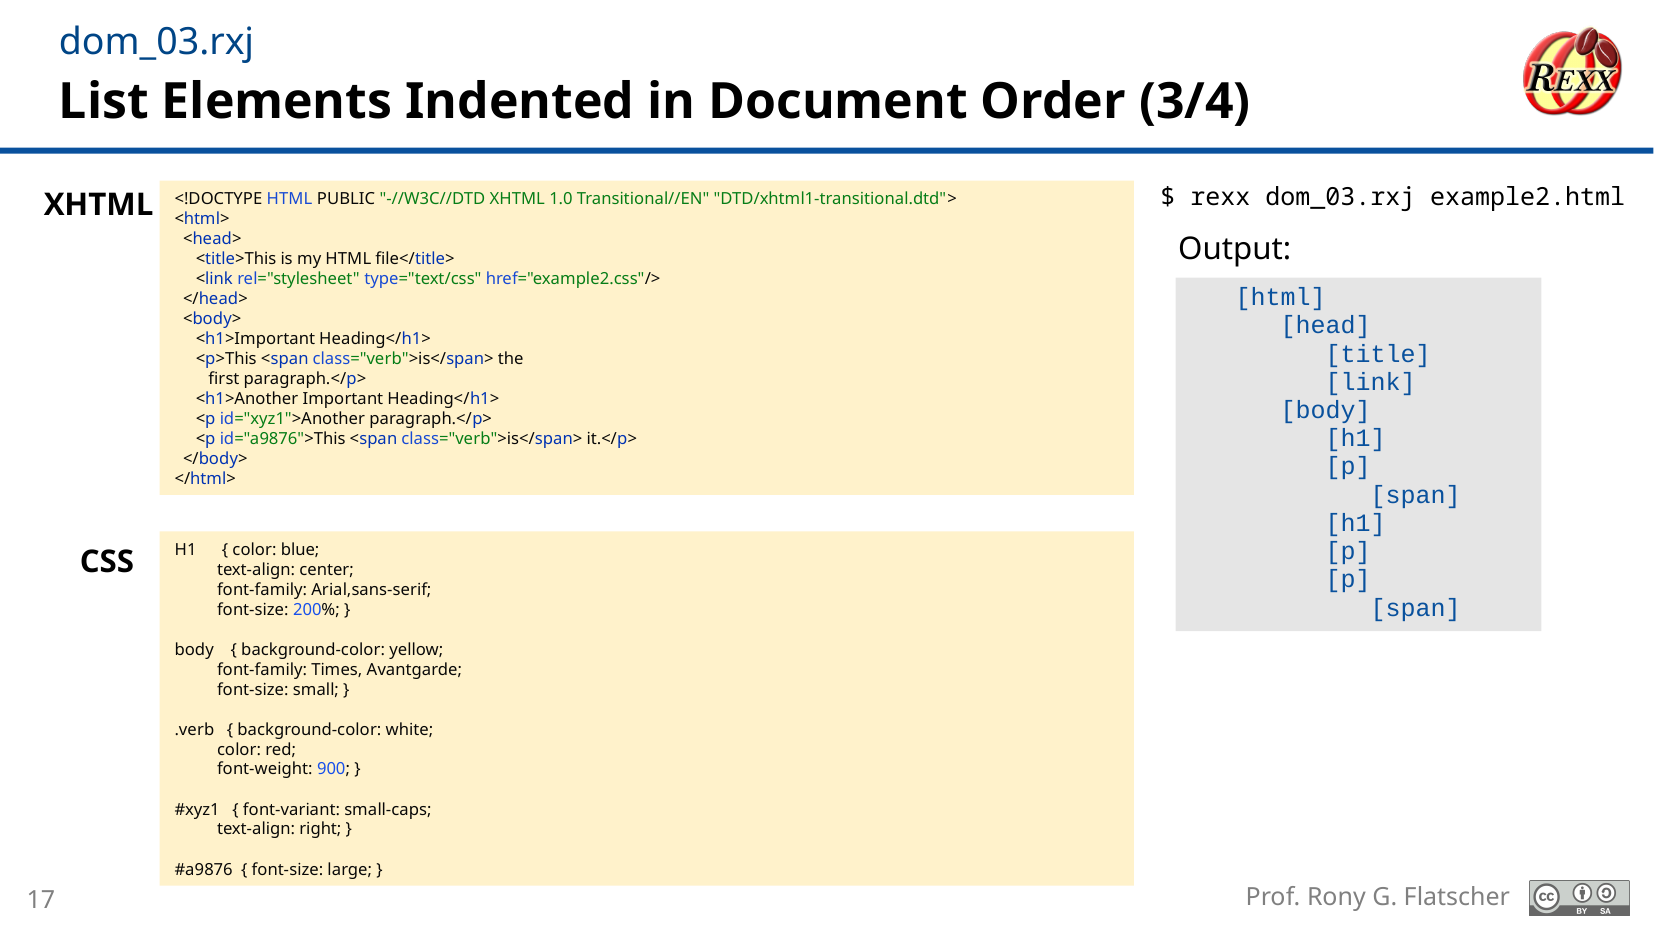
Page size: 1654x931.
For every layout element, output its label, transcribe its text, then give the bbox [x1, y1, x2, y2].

text_box $ rexx dom_03.rxj example2.html [1145, 171, 1648, 227]
text_box XHTML [28, 175, 177, 231]
text_box Output: [1163, 218, 1653, 275]
text_box CSS [64, 531, 154, 588]
text_box H1 { color: blue; text-align: center; font-family: Arial,sans-serif; font-size: 200%; } body { background-color: yellow; font-family: Times, Avantgarde; font-size: small; } .verb { background-color: white; color: red; font-weight: 900; } #xyz1 { font-variant: small-caps; text-align: right; } #a9876 { font-size: large; } [159, 531, 1134, 886]
title dom_03.rxj List Elements Indented in Document Order (3/4) [0, 0, 1625, 148]
text_box [html] [head] [title] [link] [body] [h1] [p] [span] [h1] [p] [p] [span] [1175, 277, 1542, 614]
text_box <!DOCTYPE HTML PUBLIC "-//W3C//DTD XHTML 1.0 Transitional//EN" "DTD/xhtml1-transitional.dtd"> <html> <head> <title>This is my HTML file</title> <link rel="stylesheet" type="text/css" href="example2.css"/> </head> <body> <h1>Important Heading</h1> <p>This <span class="verb">is</span> the first paragraph.</p> <h1>Another Important Heading</h1> <p id="xyz1">Another paragraph.</p> <p id="a9876">This <span class="verb">is</span> it.</p> </body> </html> [159, 180, 1134, 495]
